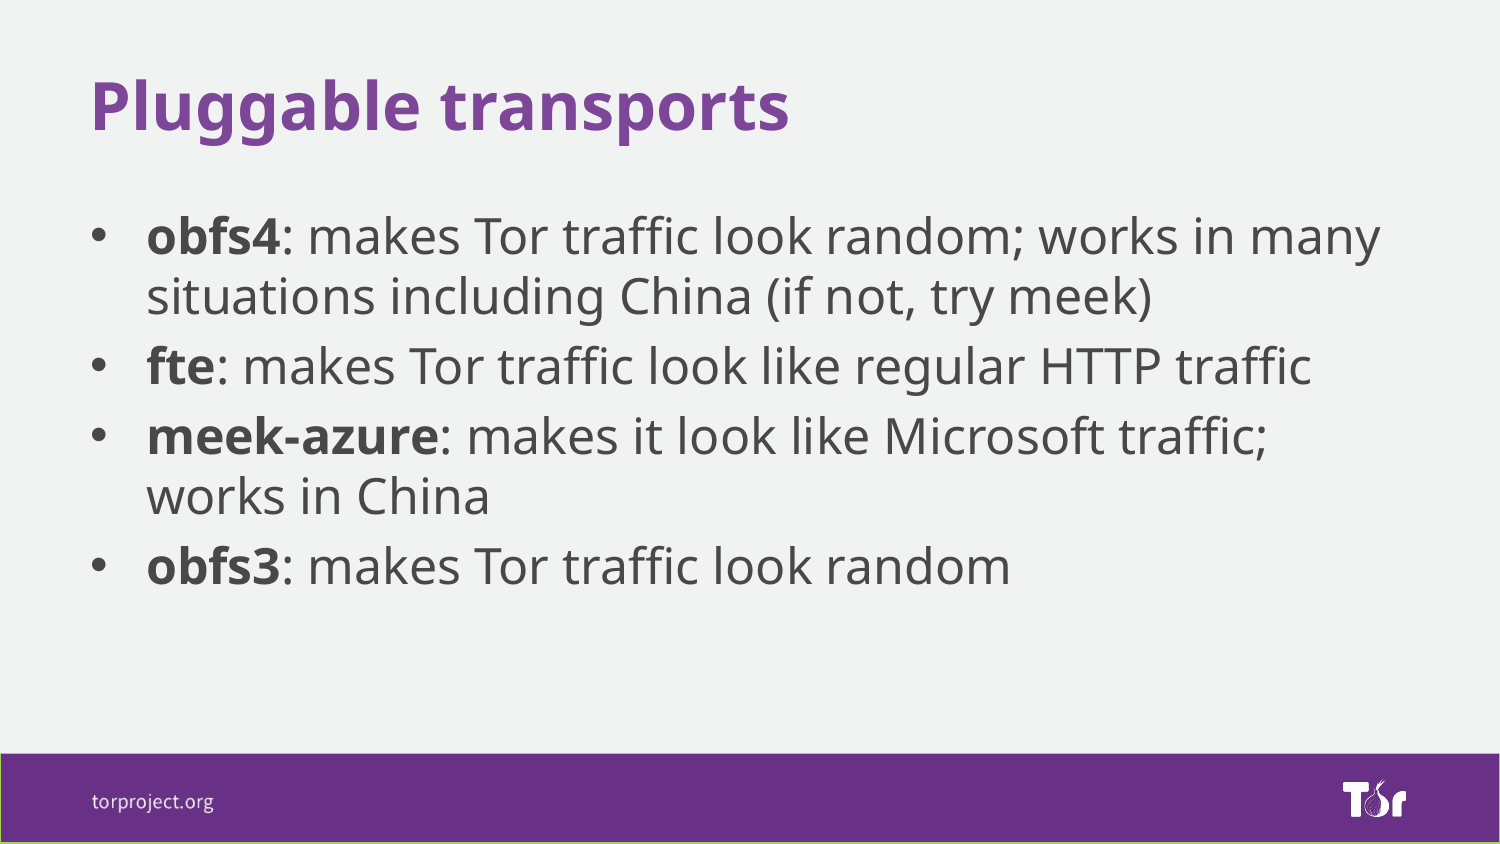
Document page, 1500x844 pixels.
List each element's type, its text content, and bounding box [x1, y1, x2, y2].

text_box obfs4: makes Tor traffic look random; works in many situations including China (if not, try meek) fte: makes Tor traffic look like regular HTTP traffic meek-azure: makes it look like Microsoft traffic; works in China obfs3: makes Tor traffic look random [75, 196, 1425, 754]
picture [1343, 778, 1406, 817]
text_box Pluggable transports [75, 33, 1425, 174]
picture [75, 780, 604, 821]
